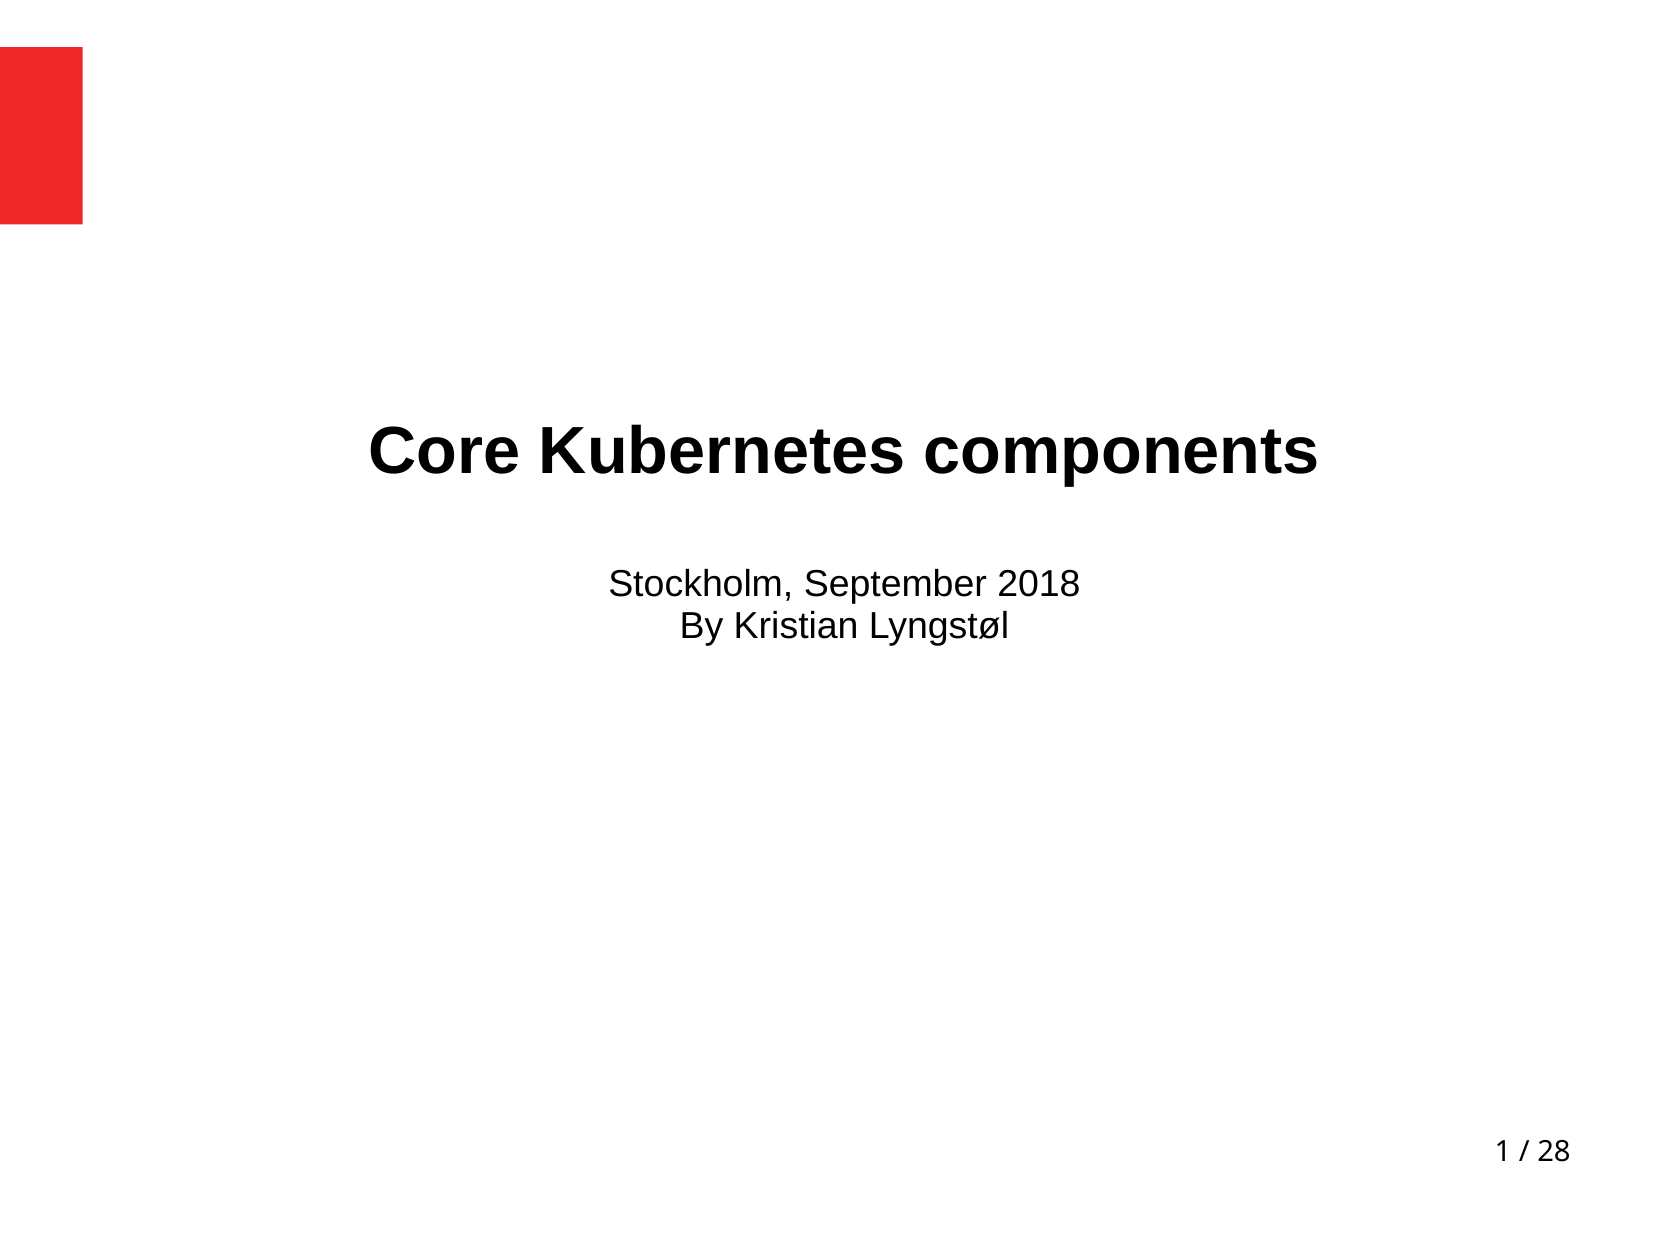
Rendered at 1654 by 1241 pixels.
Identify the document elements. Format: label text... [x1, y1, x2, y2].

text_box Core Kubernetes components Stockholm, September 2018 By Kristian Lyngstøl [118, 49, 1571, 1010]
